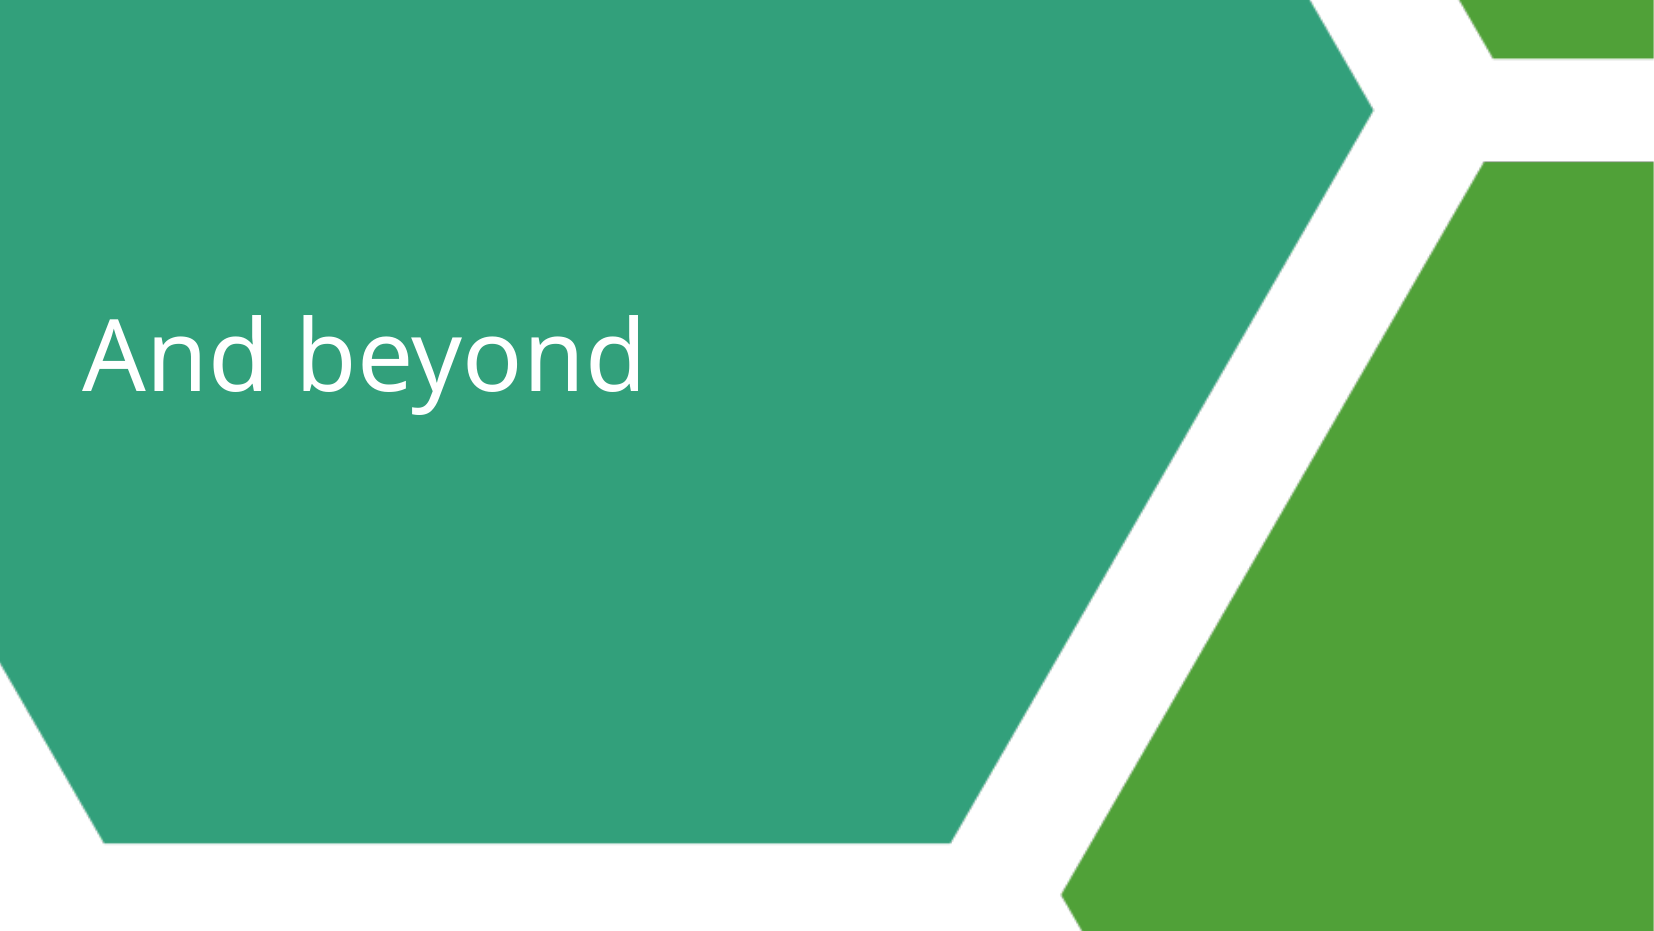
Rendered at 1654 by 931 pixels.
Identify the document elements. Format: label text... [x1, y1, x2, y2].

picture [0, 0, 1654, 931]
title And beyond [82, 219, 1218, 486]
